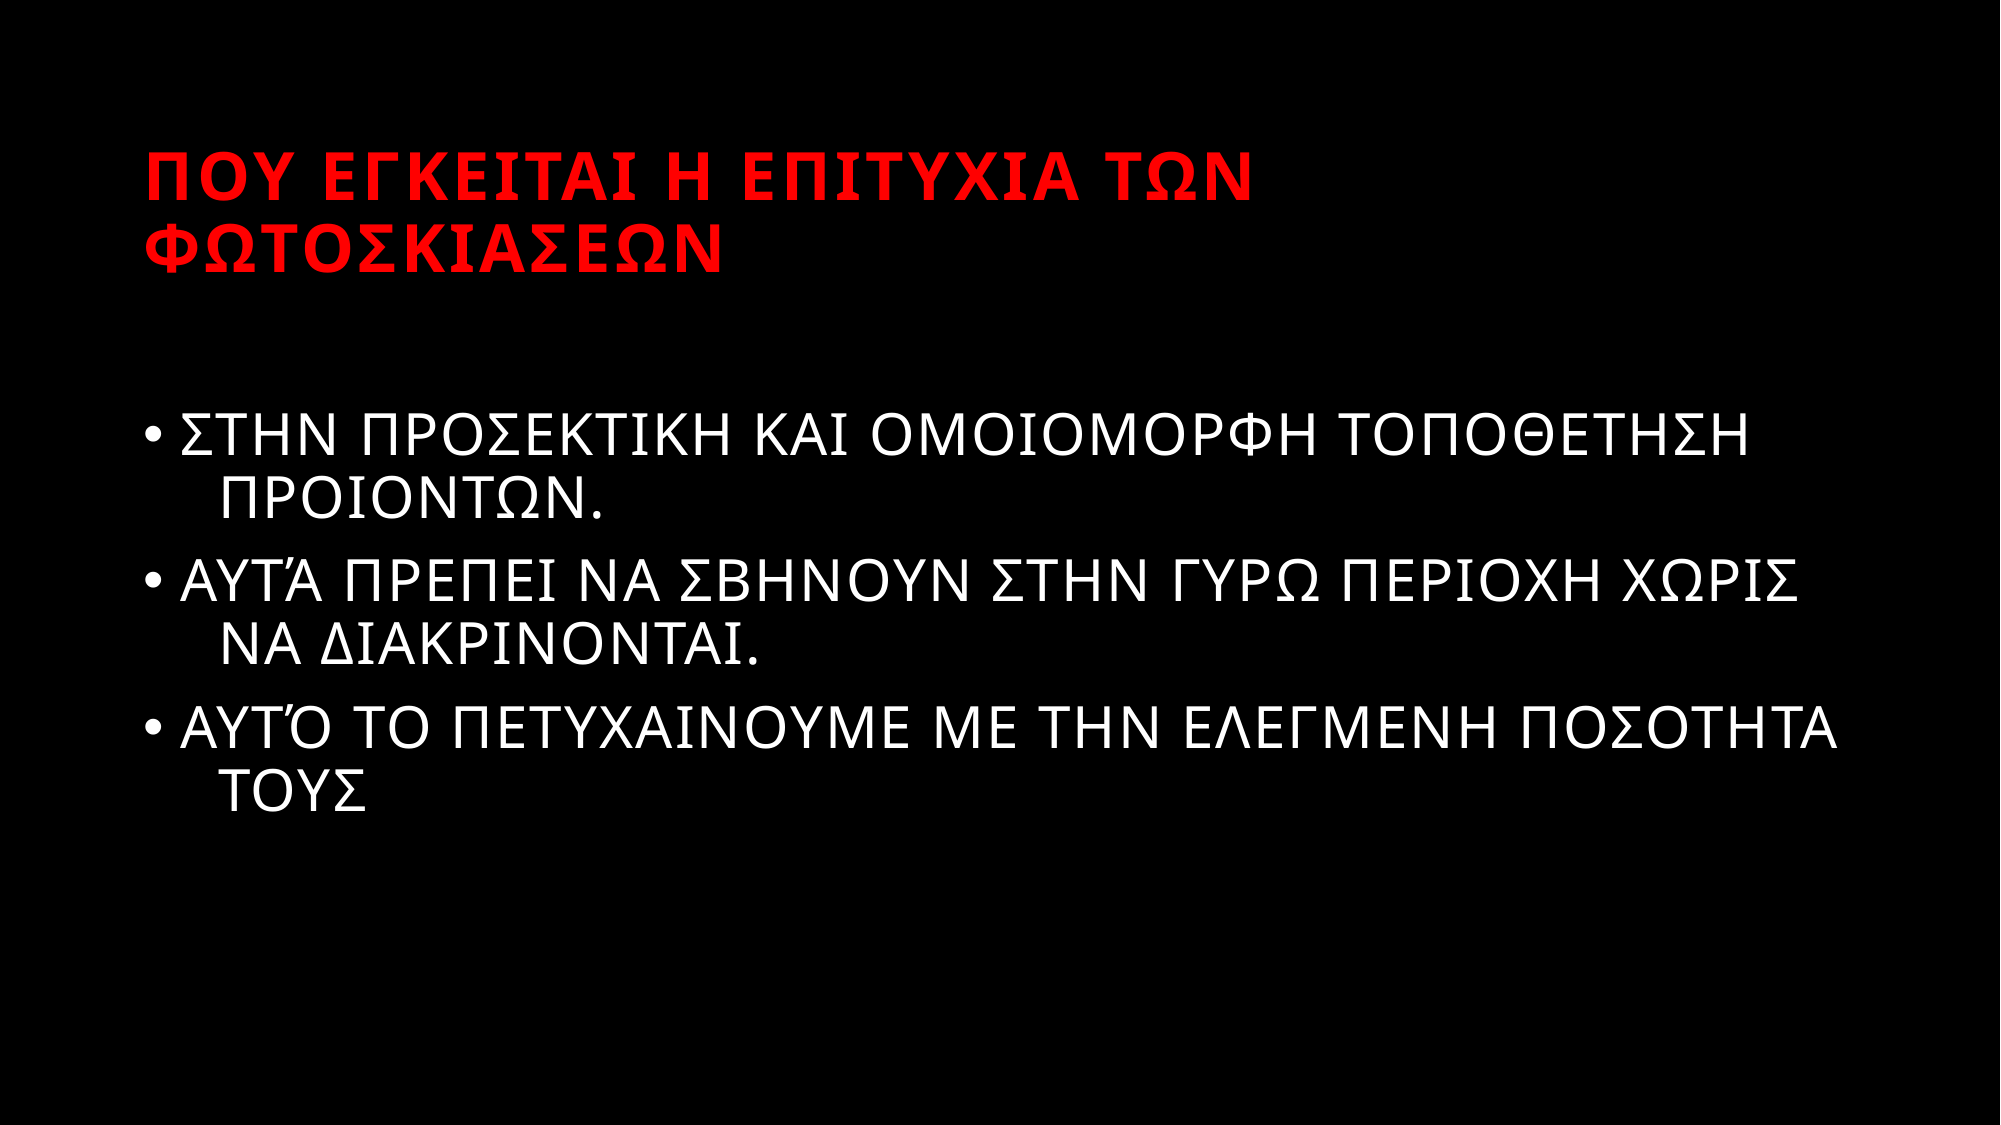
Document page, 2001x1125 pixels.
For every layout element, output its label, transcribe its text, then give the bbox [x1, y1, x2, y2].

list ΣΤΗΝ ΠΡΟΣΕΚΤΙΚΗ ΚΑΙ ΟΜΟΙΟΜΟΡΦΗ ΤΟΠΟΘΕΤΗΣΗ ΠΡΟΙΟΝΤΩΝ. ΑΥΤΆ ΠΡΕΠΕΙ ΝΑ ΣΒΗΝΟΥΝ ΣΤΗΝ ΓΥΡΩ ΠΕΡΙΟΧΗ ΧΩΡΙΣ ΝΑ ΔΙΑΚΡΙΝΟΝΤΑΙ. ΑΥΤΌ ΤΟ ΠΕΤΥΧΑΙΝΟΥΜΕ ΜΕ ΤΗΝ ΕΛΕΓΜΕΝΗ ΠΟΣΟΤΗΤΑ ΤΟΥΣ [125, 387, 1876, 886]
title ΠΟΥ ΕΓΚΕΙΤΑΙ Η ΕΠΙΤΥΧΙΑ ΤΩΝ ΦΩΤΟΣΚΙΑΣΕΩΝ [125, 125, 1626, 264]
